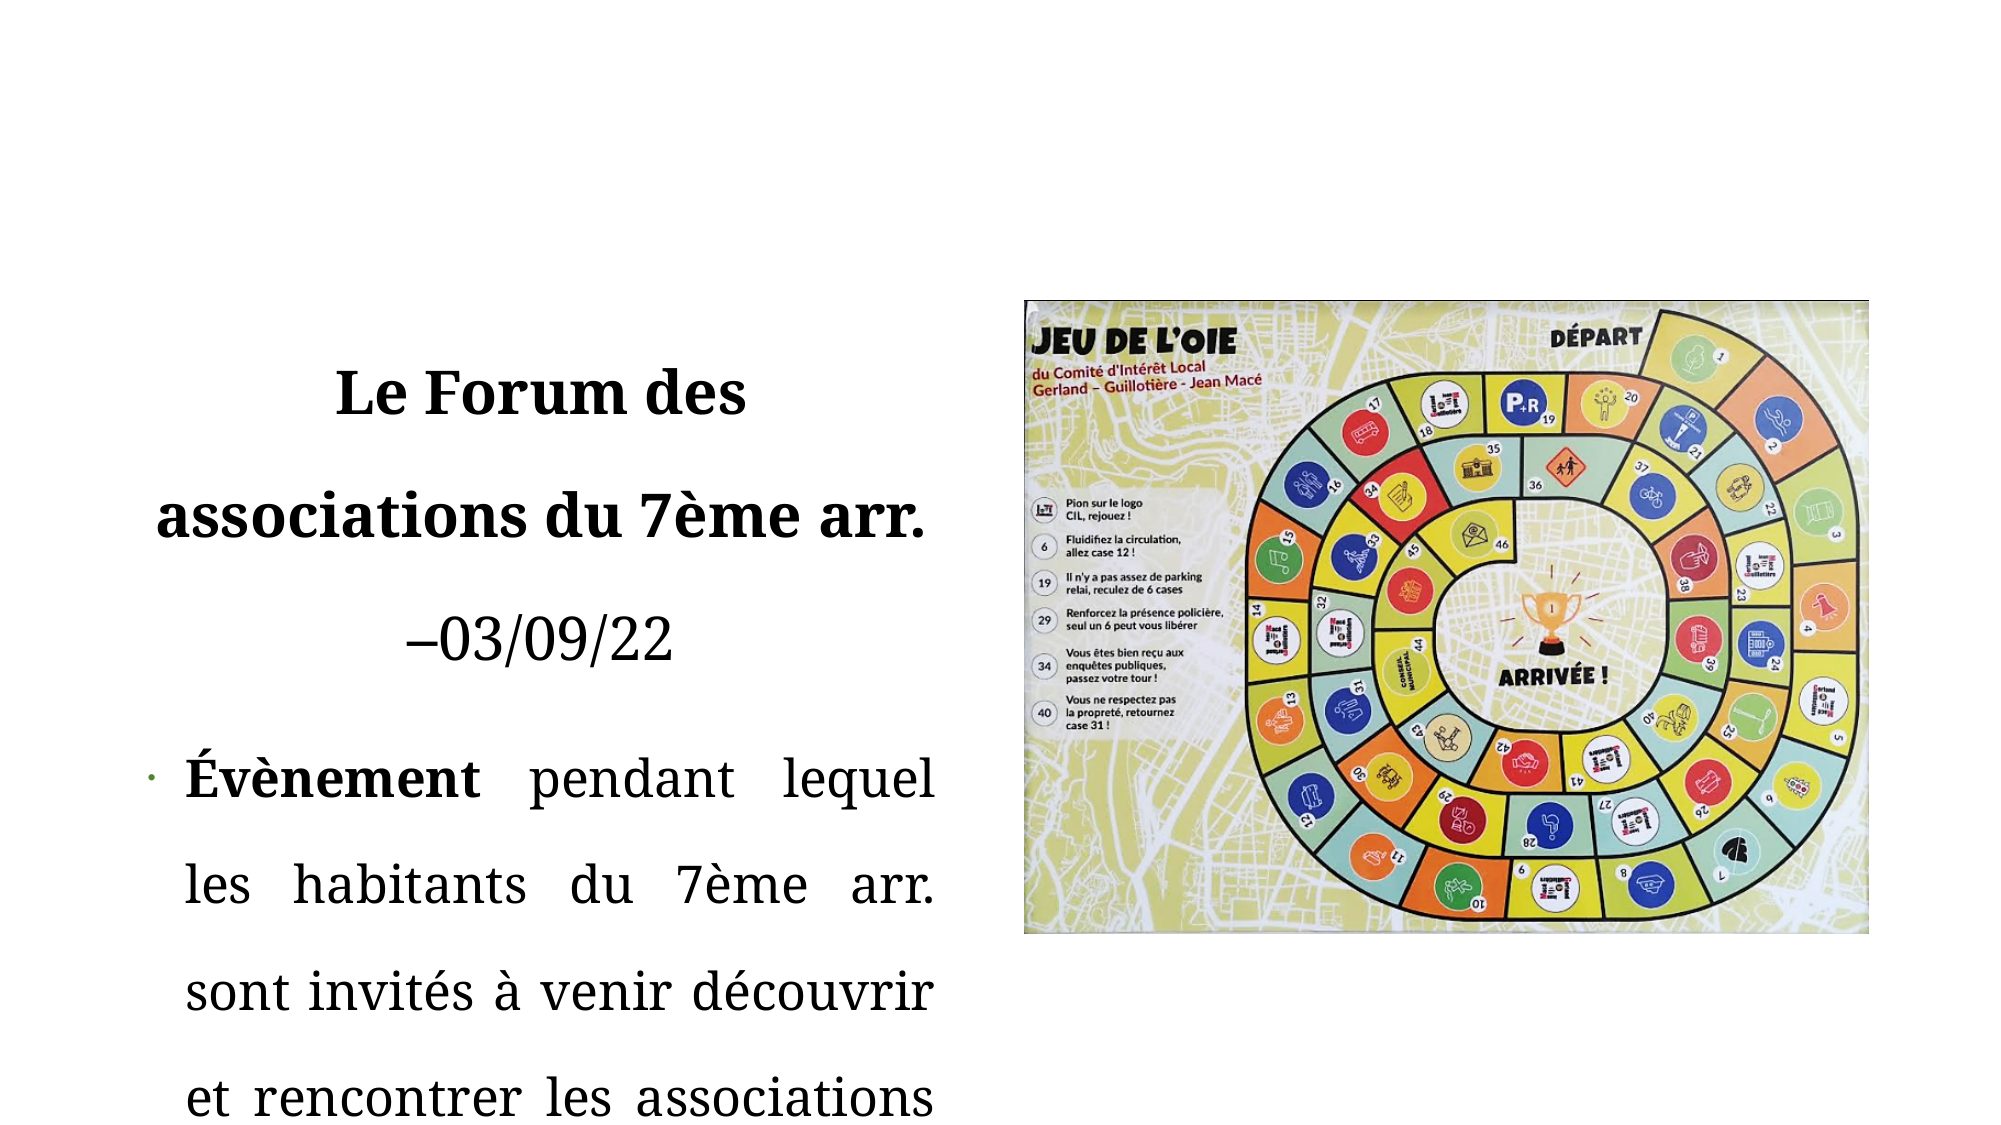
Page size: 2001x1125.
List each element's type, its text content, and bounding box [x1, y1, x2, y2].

picture [1024, 300, 1869, 934]
list Le Forum des associations du 7ème arr. –03/09/22 Évènement pendant lequel les habitants du 7ème arr. sont invités à venir découvrir et rencontrer les associations du territoire. -> Lors de cette édition, le C.I.L. a proposé un vote nuancé afin de déterminer les principaux sujets de préoccupation des habitants. -> En parallèle, un jeu de l’oie a été proposé aux familles. [132, 196, 951, 1090]
